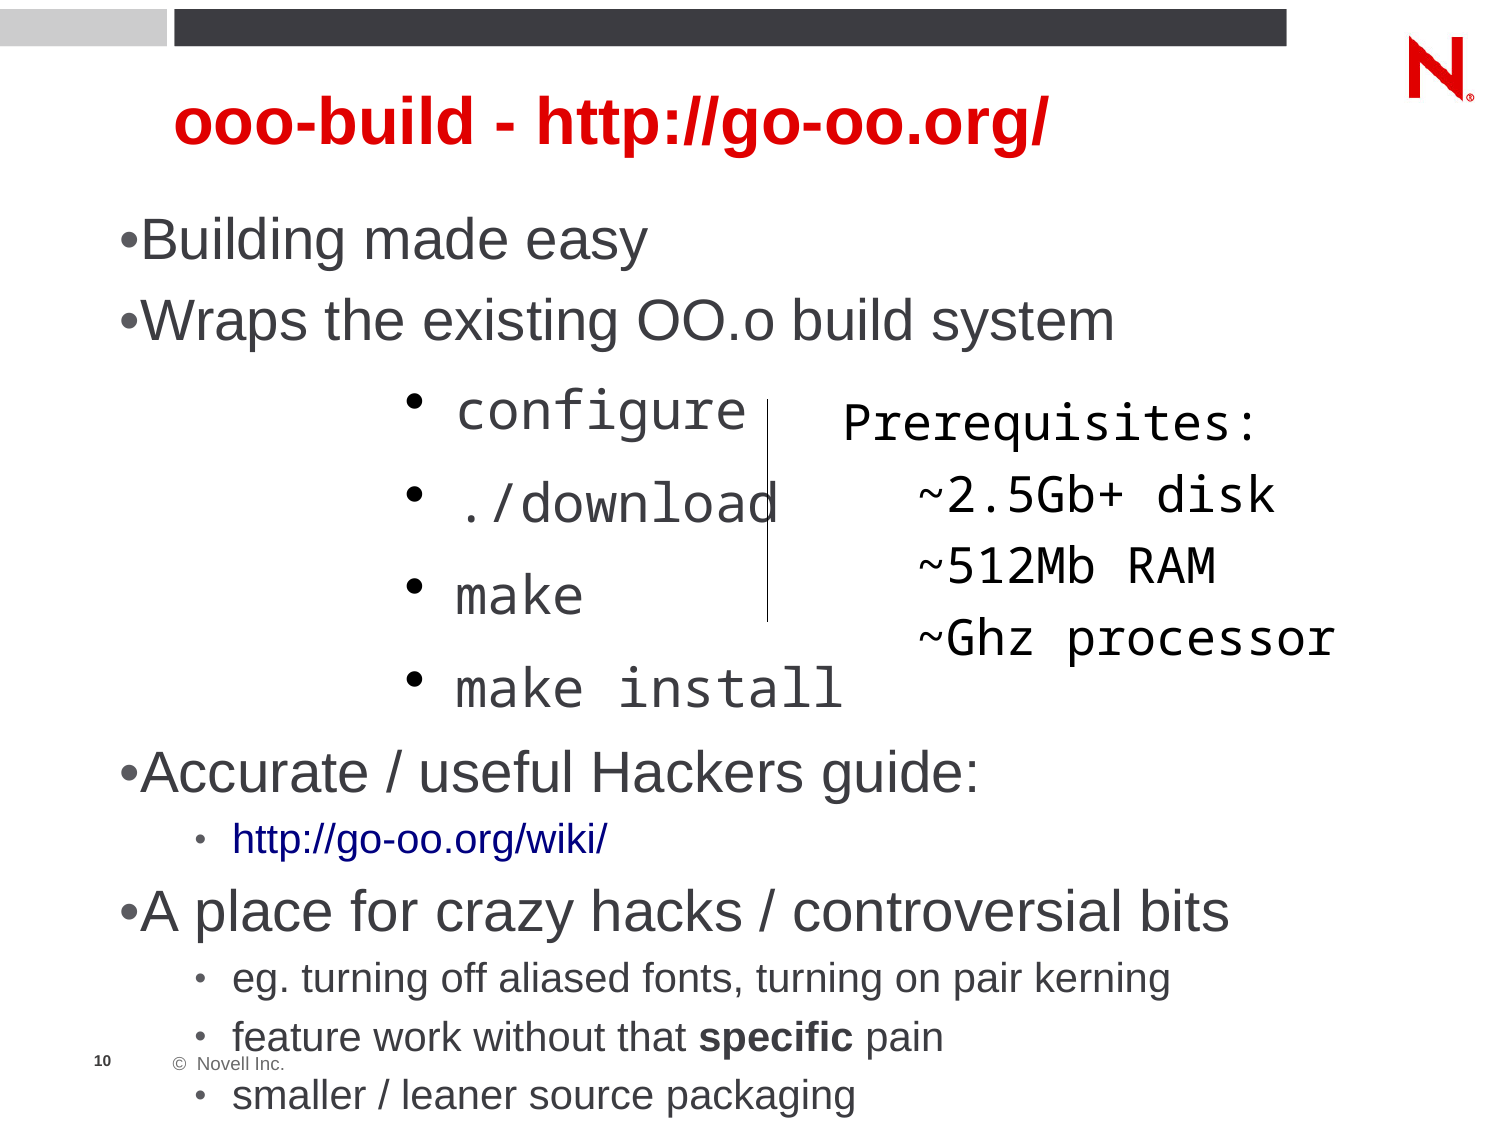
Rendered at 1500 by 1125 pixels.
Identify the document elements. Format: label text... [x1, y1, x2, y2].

title ooo-build - http://go-oo.org/ [173, 41, 1395, 190]
text_box Prerequisites: ~2.5Gb+ disk ~512Mb RAM ~Ghz processor [842, 383, 1472, 620]
picture [1404, 32, 1477, 105]
list Building made easy Wraps the existing OO.o build system configure ./download make make install Accurate / useful Hackers guide: http://go-oo.org/wiki/ A place for crazy hacks / controversial bits eg. turning off aliased fonts, turning on pair kerning feature work without that specific pain smaller / leaner source packaging [119, 190, 1444, 1040]
